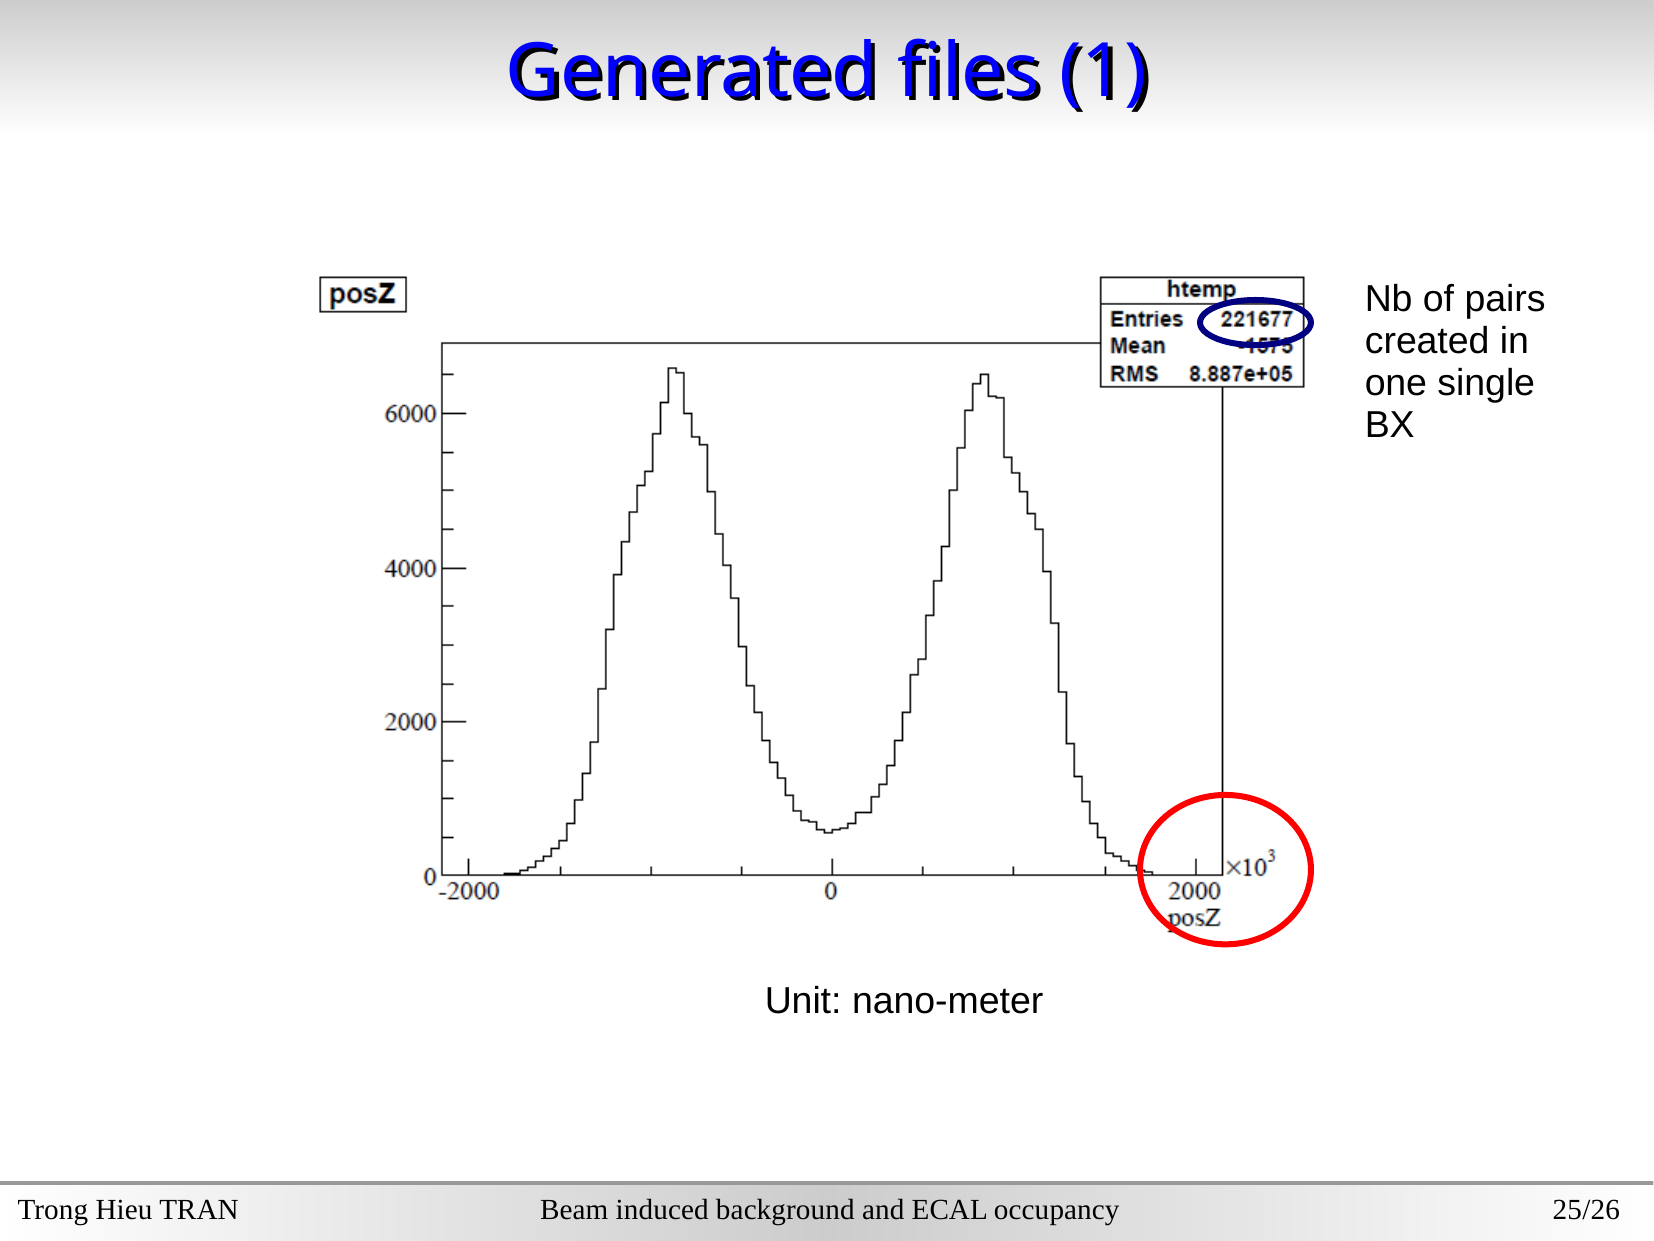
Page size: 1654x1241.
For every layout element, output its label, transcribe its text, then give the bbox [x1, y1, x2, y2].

picture [1144, 798, 1307, 941]
picture [1204, 304, 1307, 342]
text_box Unit: nano-meter [750, 971, 1425, 1029]
picture [315, 269, 1311, 945]
picture [1252, 893, 1311, 945]
text_box Nb of pairs created in one single BX [1350, 270, 1576, 453]
title Generated files (1) [0, 0, 1654, 136]
